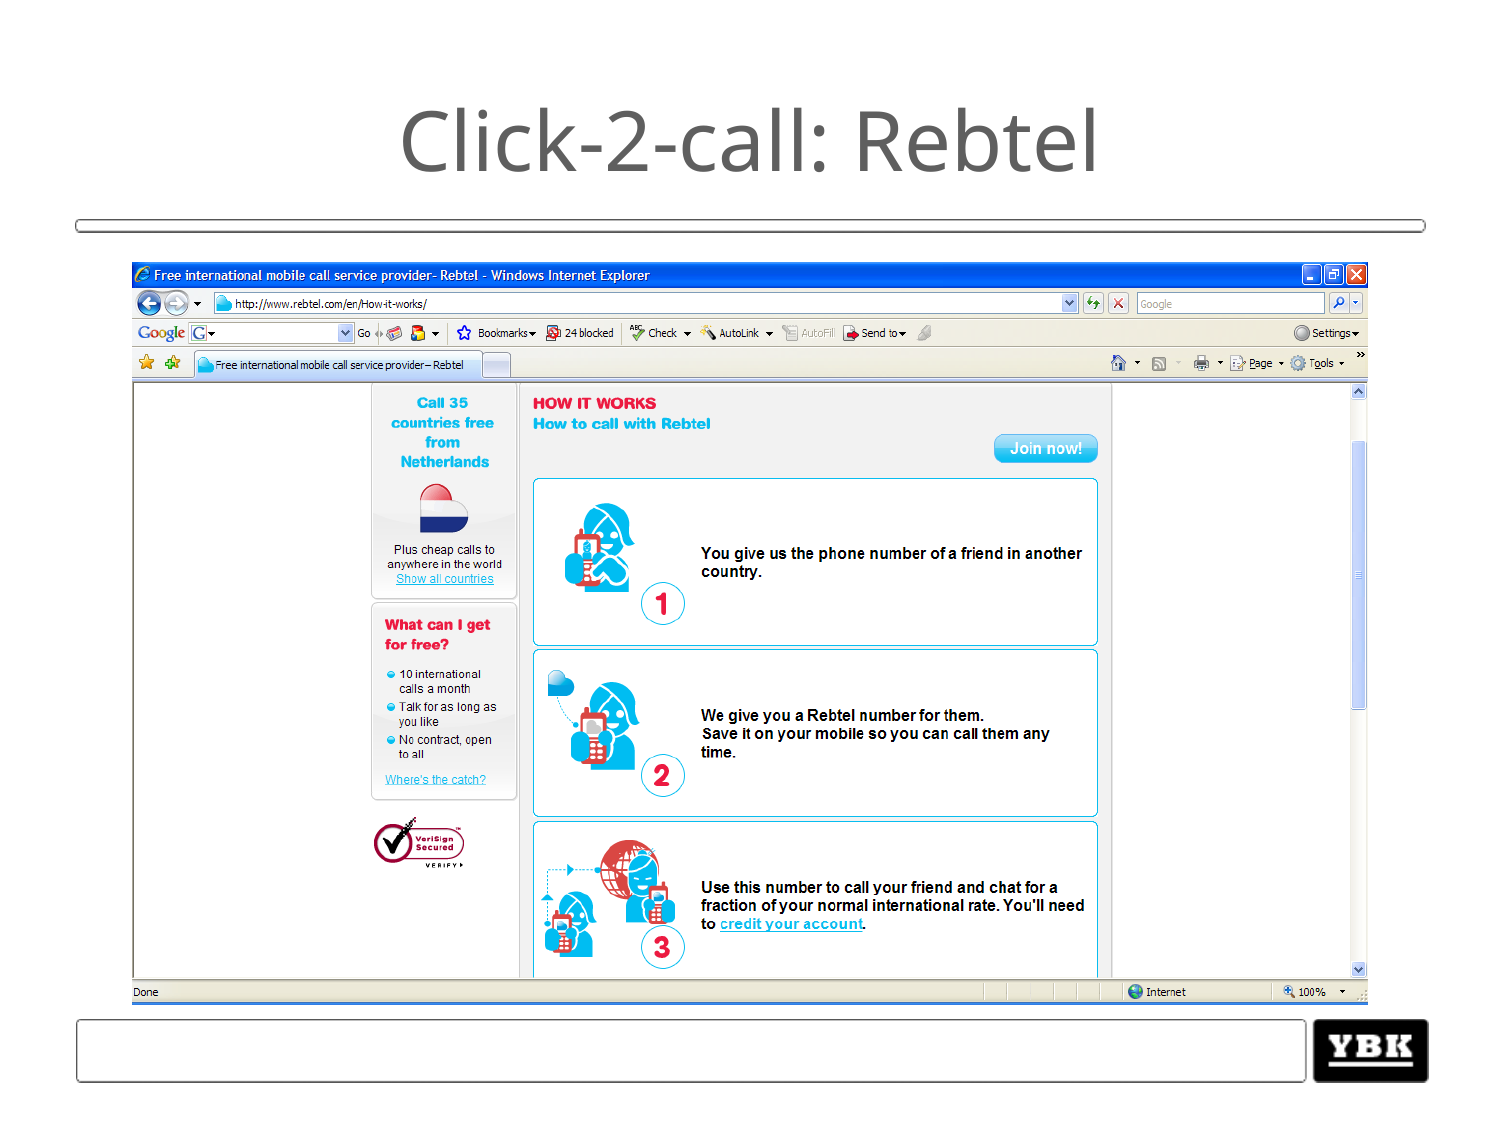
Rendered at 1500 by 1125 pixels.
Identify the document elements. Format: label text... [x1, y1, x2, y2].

picture [132, 262, 1368, 1005]
title Click-2-call: Rebtel [75, 45, 1426, 233]
picture [76, 1019, 1429, 1083]
